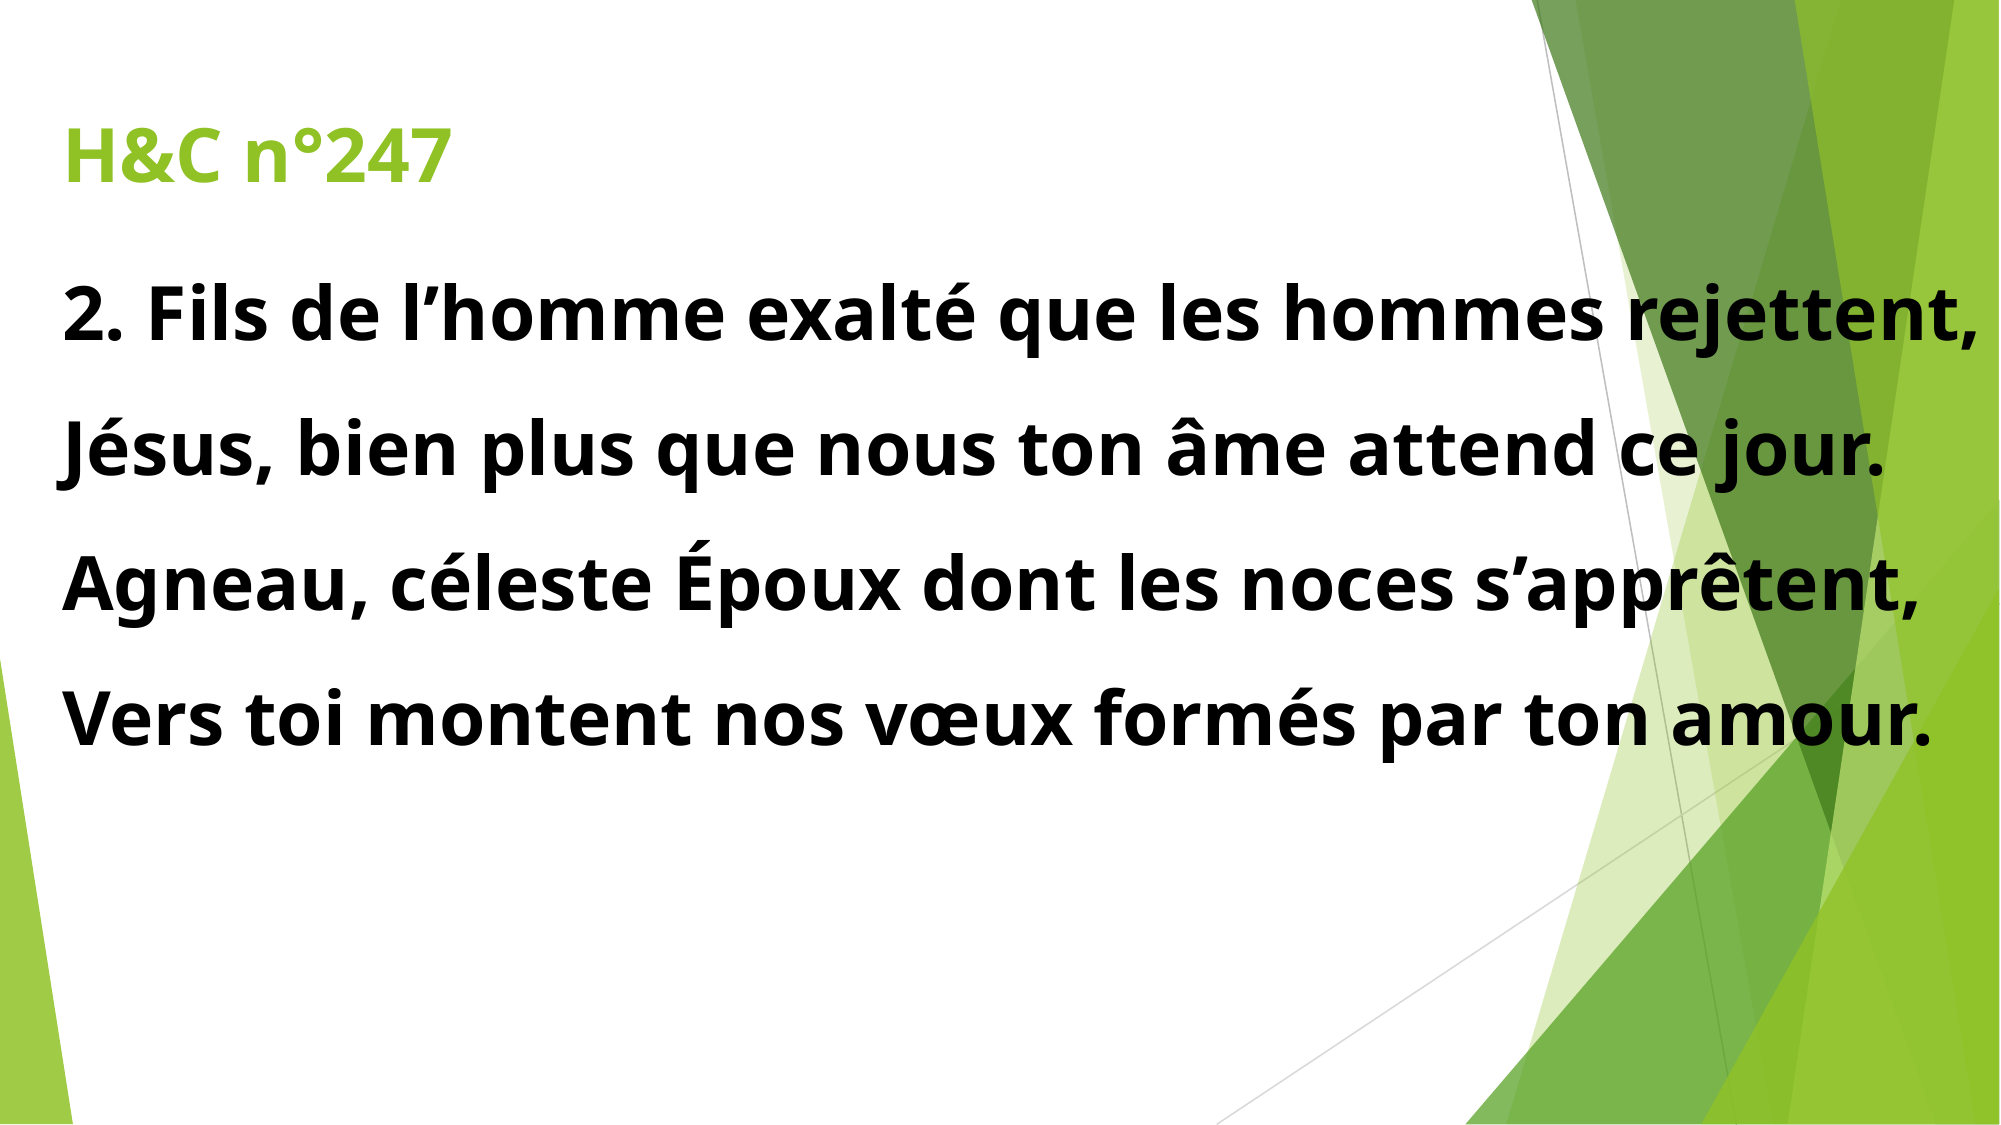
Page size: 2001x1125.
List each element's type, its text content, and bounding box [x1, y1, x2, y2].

text_box 2. Fils de l’homme exalté que les hommes rejettent, Jésus, bien plus que nous ton âme attend ce jour. Agneau, céleste Époux dont les noces s’apprêtent, Vers toi montent nos vœux formés par ton amour. [47, 213, 2001, 1037]
text_box H&C n°247 [47, 99, 1522, 213]
